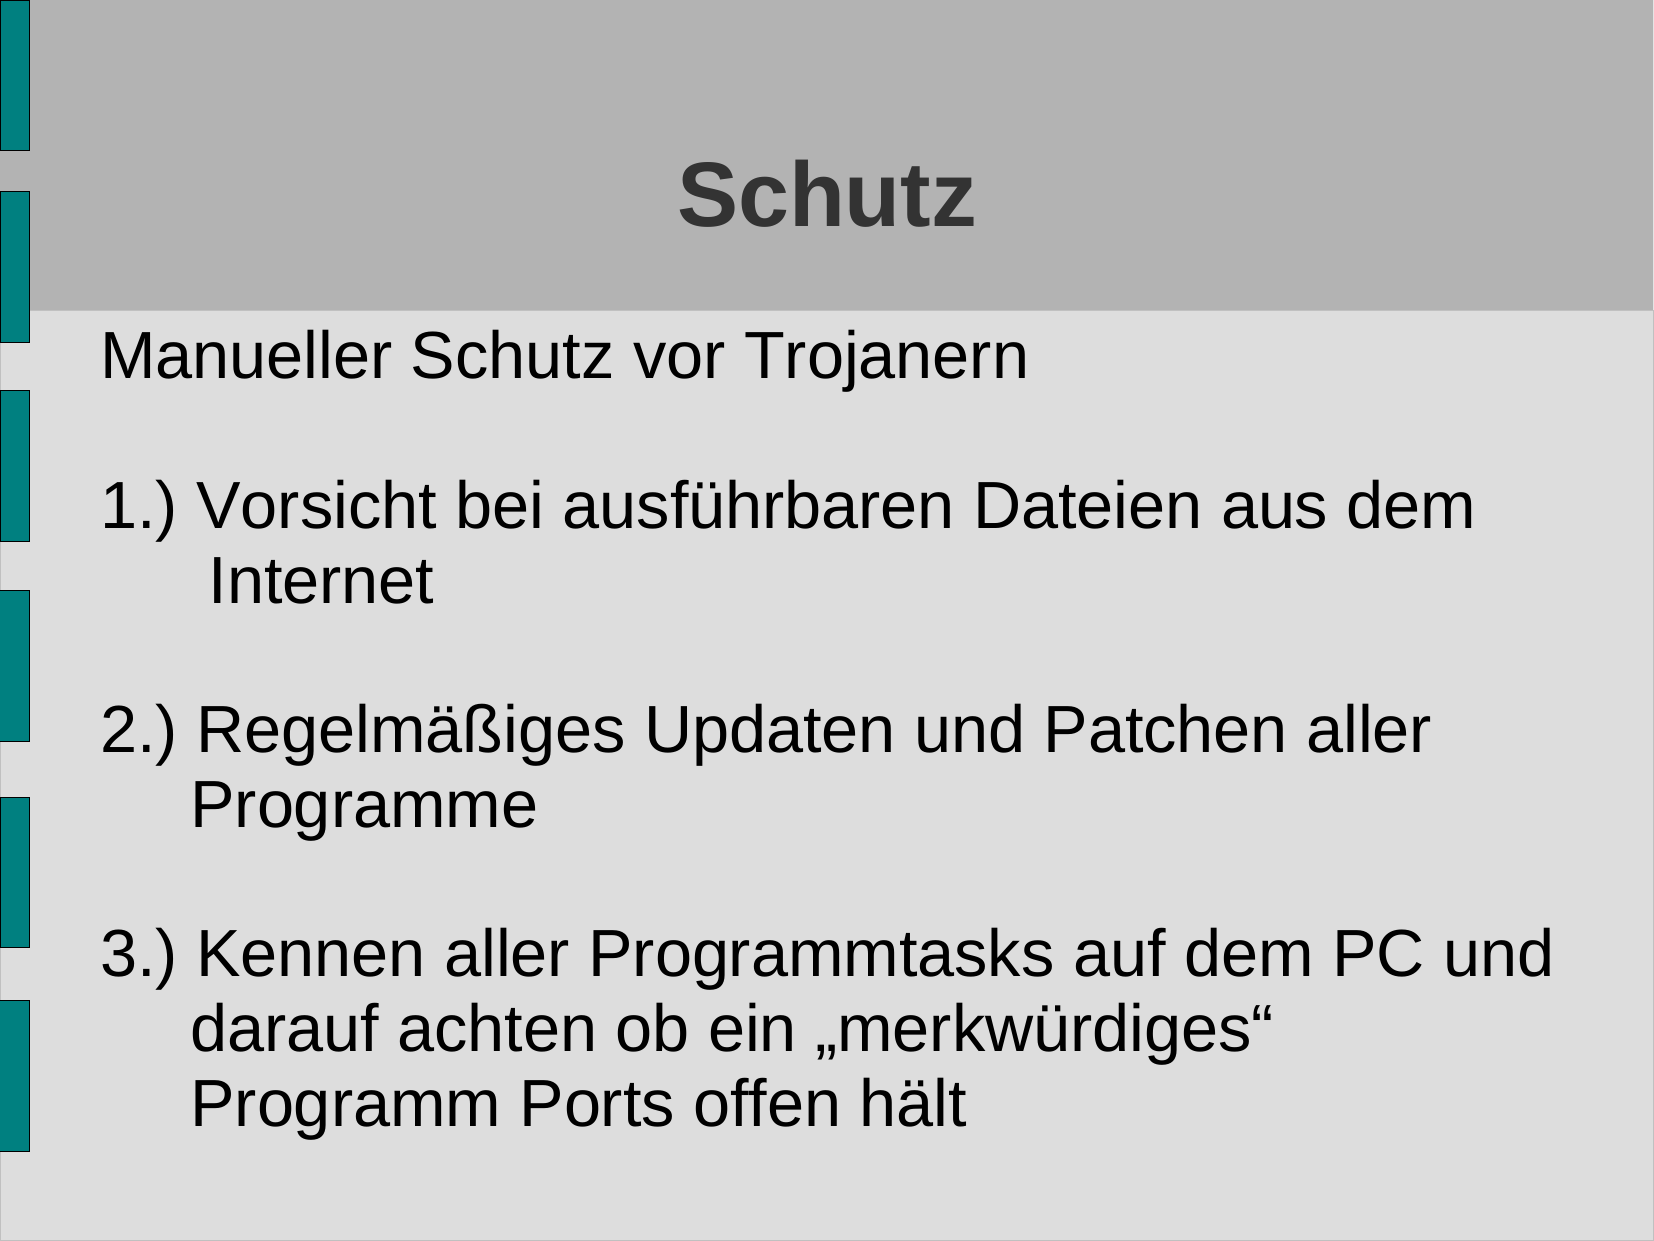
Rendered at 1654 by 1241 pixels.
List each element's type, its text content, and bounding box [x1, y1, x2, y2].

title Schutz [121, 91, 1534, 299]
list Manueller Schutz vor Trojanern 1.) Vorsicht bei ausführbaren Dateien aus dem Internet 2.) Regelmäßiges Updaten und Patchen aller Programme 3.) Kennen aller Programmtasks auf dem PC und darauf achten ob ein „merkwürdiges“ Programm Ports offen hält [82, 318, 1565, 1141]
